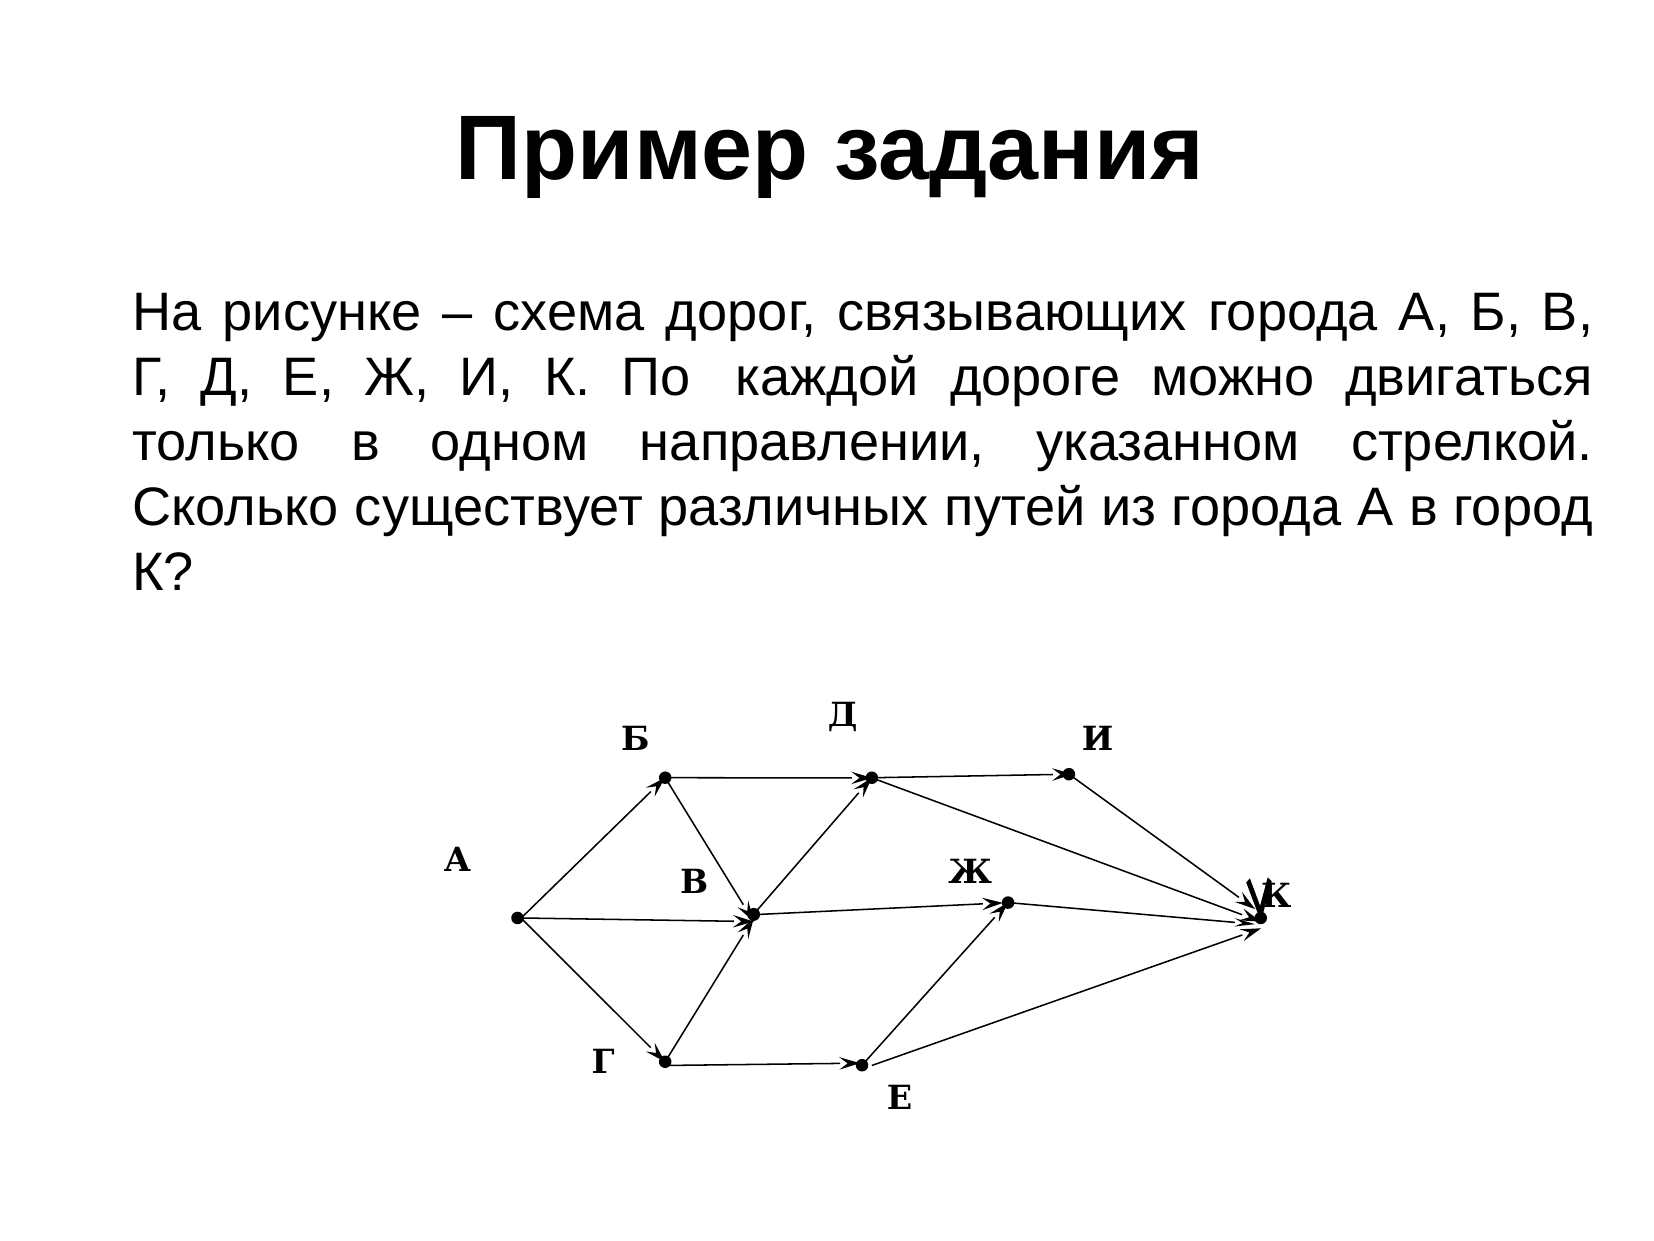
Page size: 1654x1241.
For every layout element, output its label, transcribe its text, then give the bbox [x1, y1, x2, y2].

text_box [871, 928, 1262, 1066]
text_box Б [606, 705, 695, 799]
title Пример задания [82, 68, 1571, 268]
text_box [1022, 903, 1256, 925]
text_box [760, 906, 933, 915]
text_box К [1246, 885, 1257, 915]
list На рисунке – схема дорог, связывающих города А, Б, В, Г, Д, Е, Ж, И, К. По каждой дороге можно двигаться только в одном направлении, указанном стрелкой. Сколько существует различных путей из города А в город К? [58, 268, 1609, 1194]
text_box К [1246, 862, 1335, 956]
text_box [1103, 799, 1246, 903]
text_box Д [812, 681, 902, 775]
text_box И [1066, 705, 1156, 799]
text_box Г [576, 1029, 666, 1122]
text_box Е [871, 1064, 961, 1158]
text_box Ж [933, 839, 1022, 932]
text_box А [428, 826, 518, 920]
text_box [872, 774, 1066, 778]
text_box В [665, 849, 754, 942]
